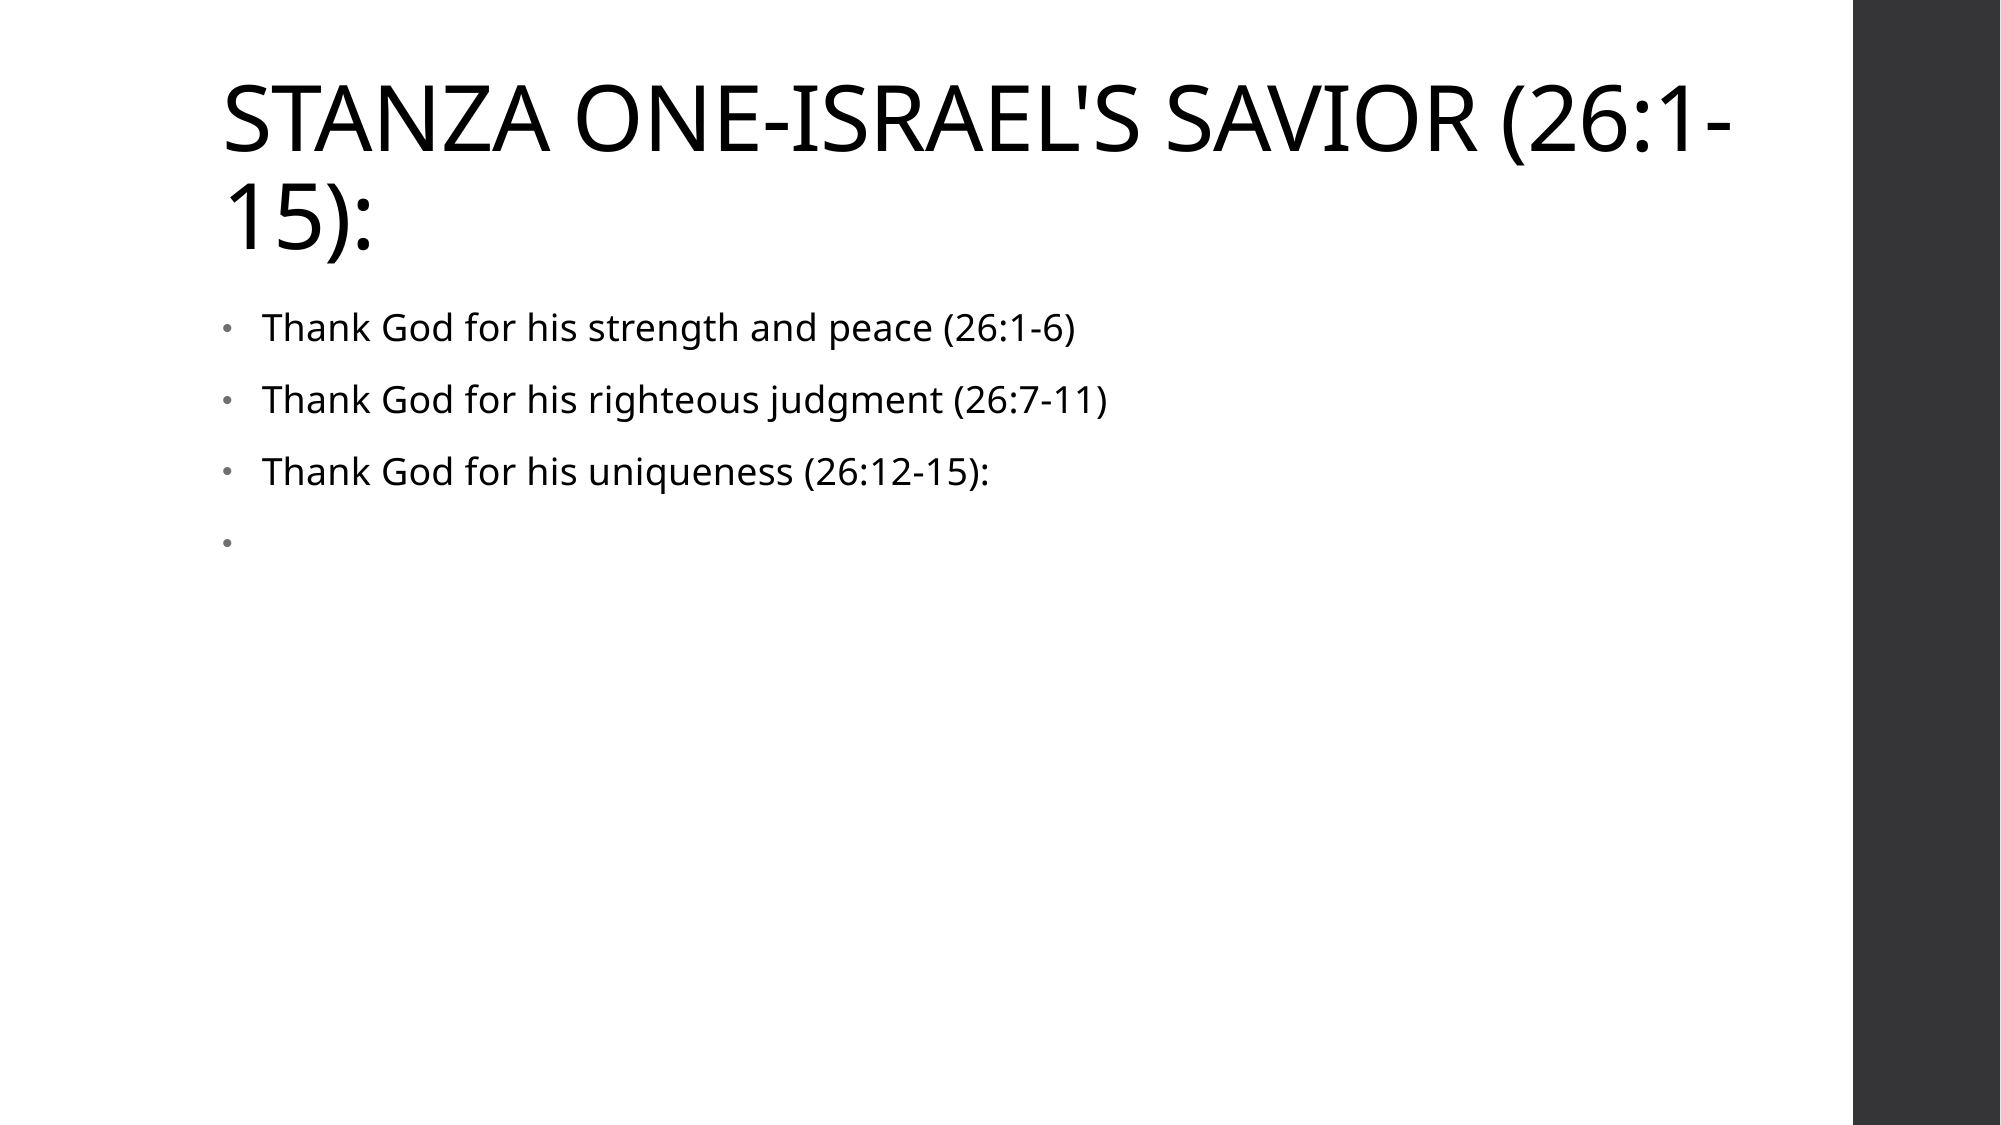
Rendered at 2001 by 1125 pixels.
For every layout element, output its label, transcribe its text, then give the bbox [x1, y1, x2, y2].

list Thank God for his strength and peace (26:1-6) Thank God for his righteous judgment (26:7-11) Thank God for his uniqueness (26:12-15): [206, 299, 1617, 1014]
title STANZA ONE-ISRAEL'S SAVIOR (26:1-15): [206, 60, 1797, 278]
